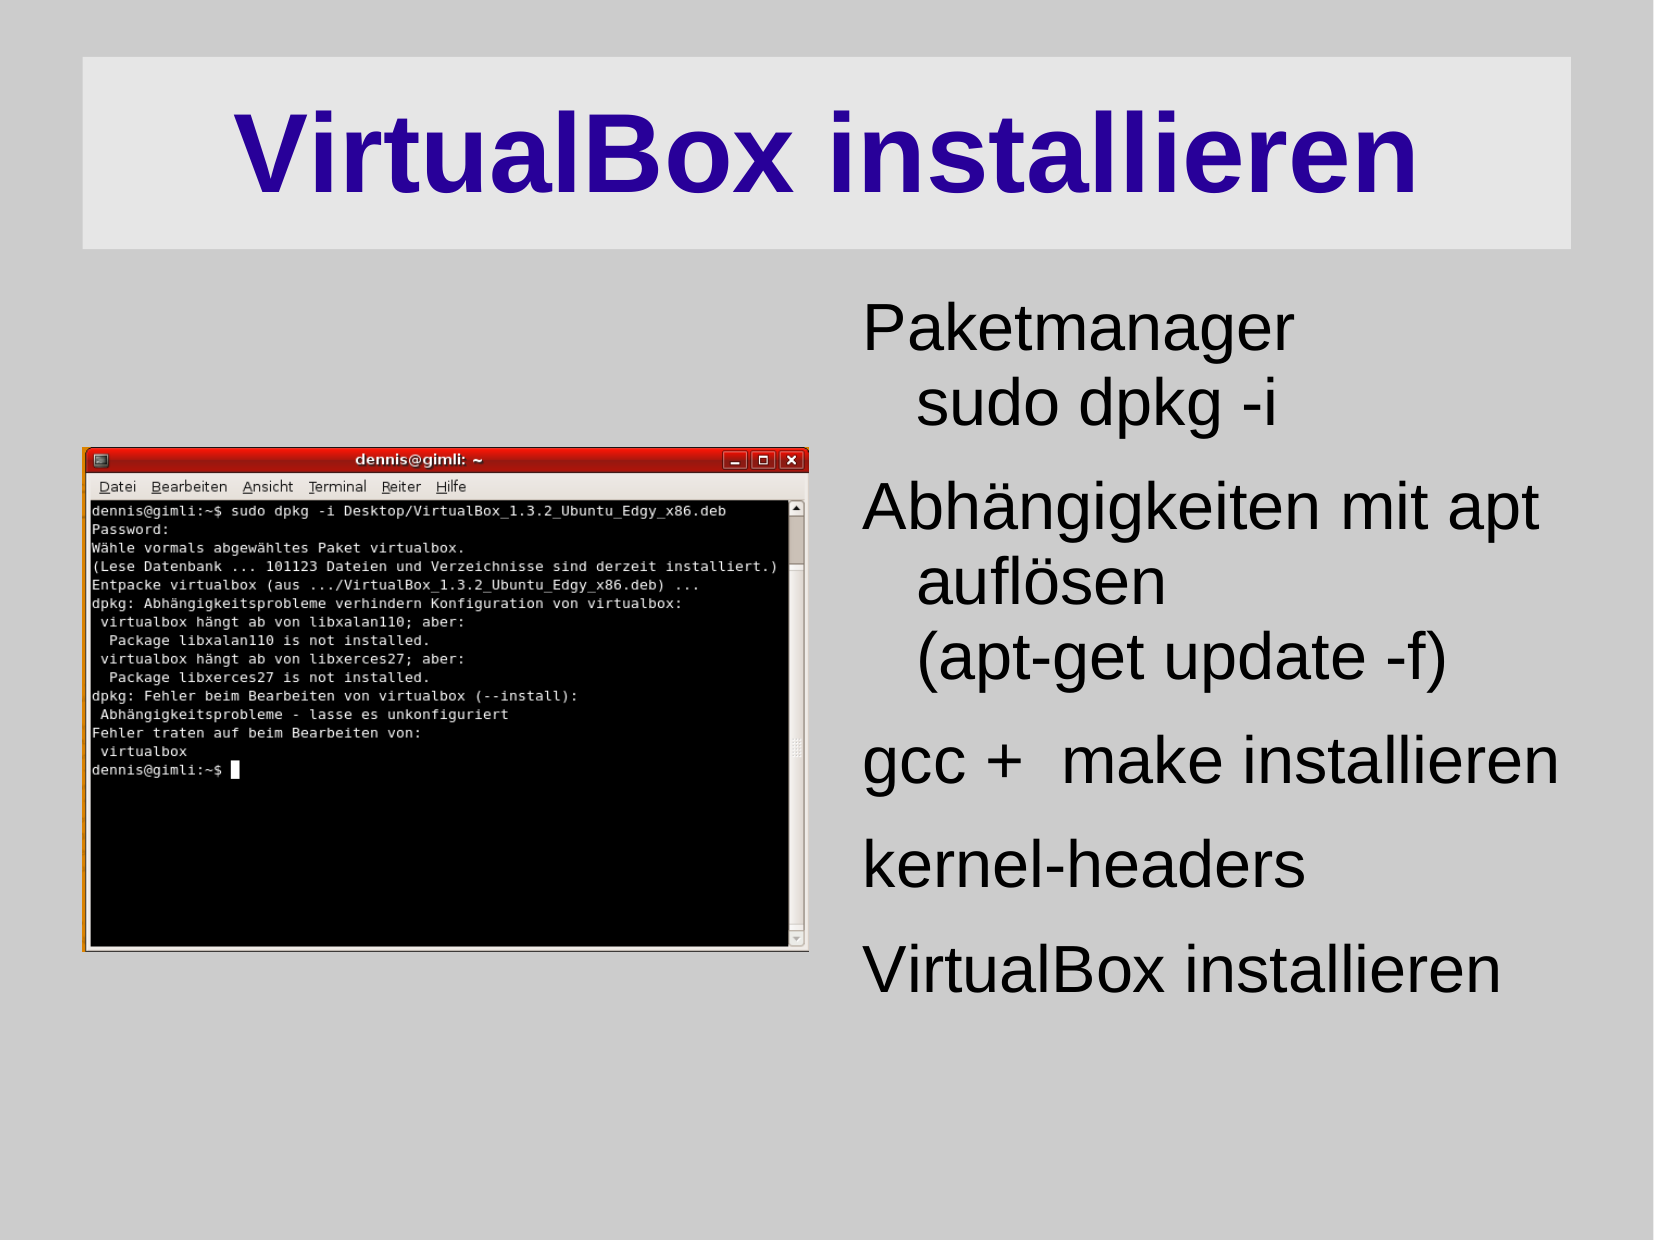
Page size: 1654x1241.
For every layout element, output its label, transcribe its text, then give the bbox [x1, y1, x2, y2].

title VirtualBox installieren [82, 56, 1571, 250]
picture [82, 447, 809, 952]
list Paketmanager sudo dpkg -i Abhängigkeiten mit apt auflösen (apt-get update -f) gcc + make installieren kernel-headers VirtualBox installieren [845, 290, 1572, 1156]
